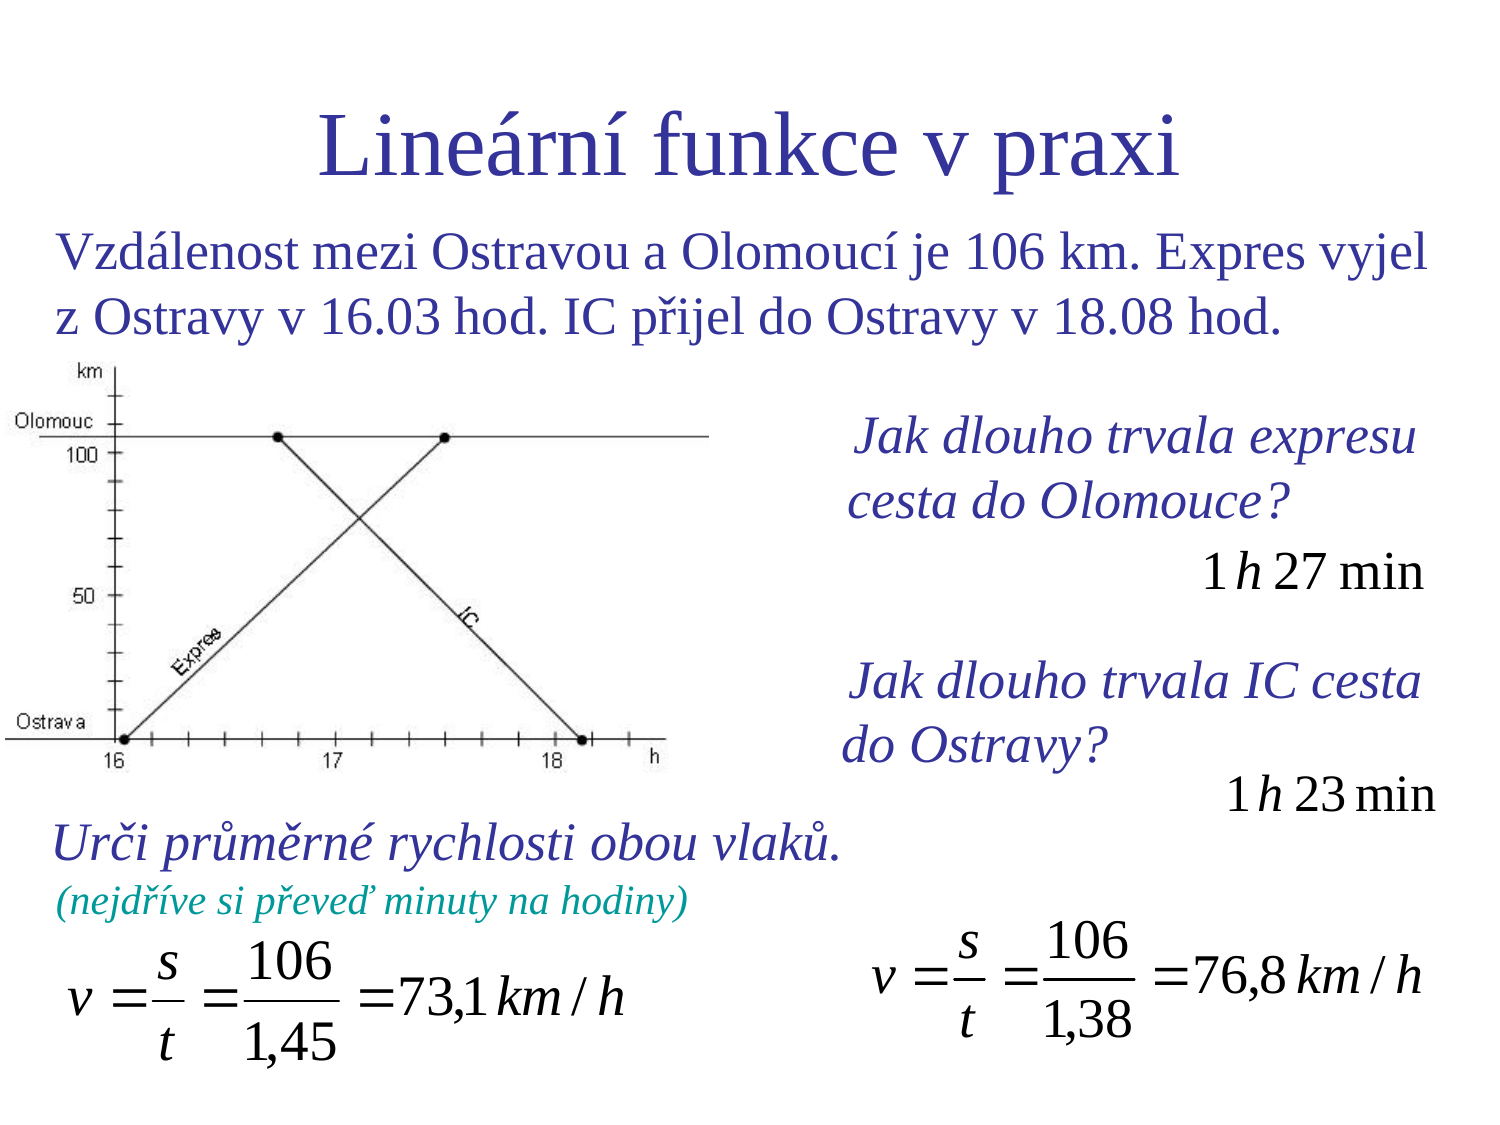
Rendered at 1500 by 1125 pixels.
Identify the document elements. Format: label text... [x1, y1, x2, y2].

picture [5, 361, 709, 773]
chart [1199, 538, 1437, 603]
chart [1223, 782, 1447, 825]
text_box (nejdříve si převeď minuty na hodiny) [41, 865, 892, 931]
text_box Urči průměrné rychlosti obou vlaků. [29, 798, 880, 879]
text_box Lineární funkce v praxi [75, 45, 1426, 207]
text_box Jak dlouho trvala IC cesta do Ostravy? [827, 636, 1495, 782]
chart [60, 931, 637, 1083]
text_box Vzdálenost mezi Ostravou a Olomoucí je 106 km. Expres vyjel z Ostravy v 16.03 hod. IC přijel do Ostravy v 18.08 hod. [41, 207, 1471, 353]
chart [863, 904, 1433, 1059]
text_box Jak dlouho trvala expresu cesta do Olomouce? [832, 391, 1500, 537]
